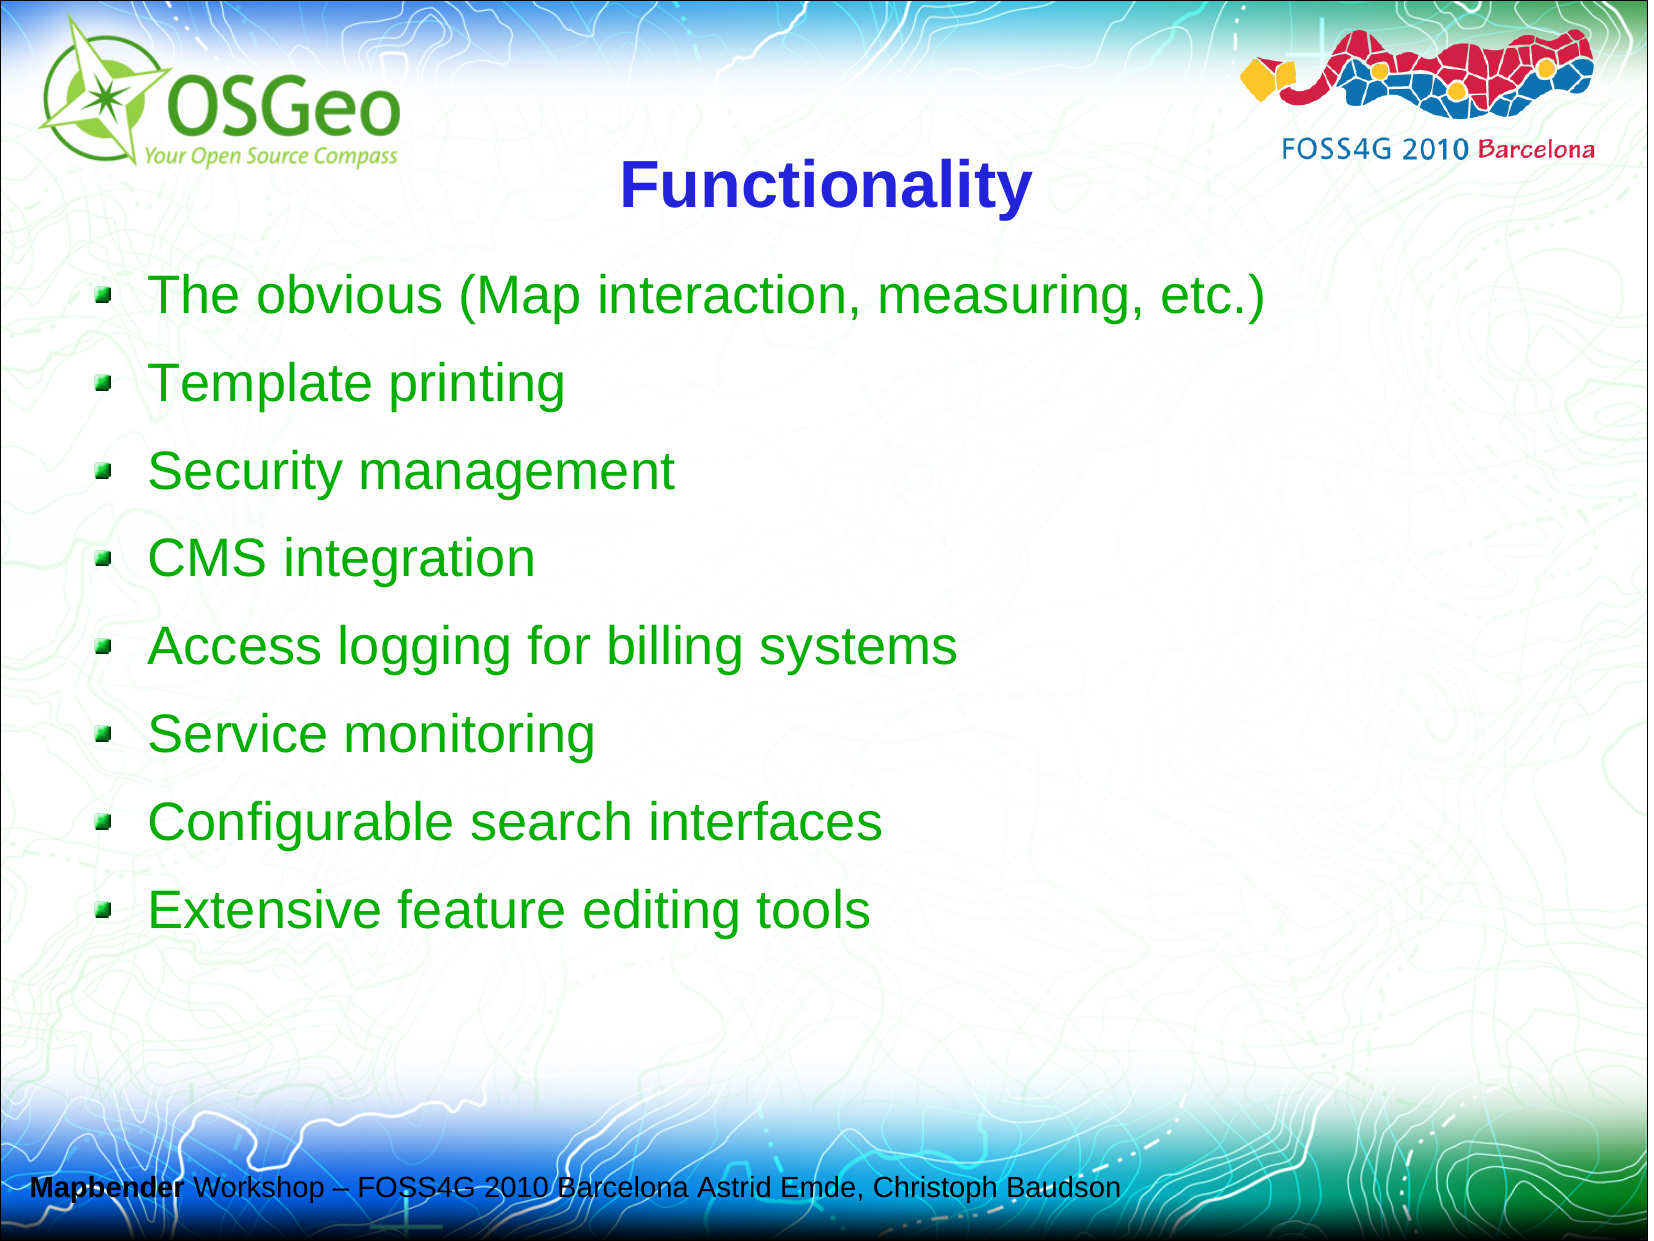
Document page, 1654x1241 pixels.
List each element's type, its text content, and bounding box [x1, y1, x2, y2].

title Functionality [82, 96, 1571, 272]
list The obvious (Map interaction, measuring, etc.) Template printing Security management CMS integration Access logging for billing systems Service monitoring Configurable search interfaces Extensive feature editing tools [76, 264, 1565, 1084]
picture [1, 1, 1647, 1240]
